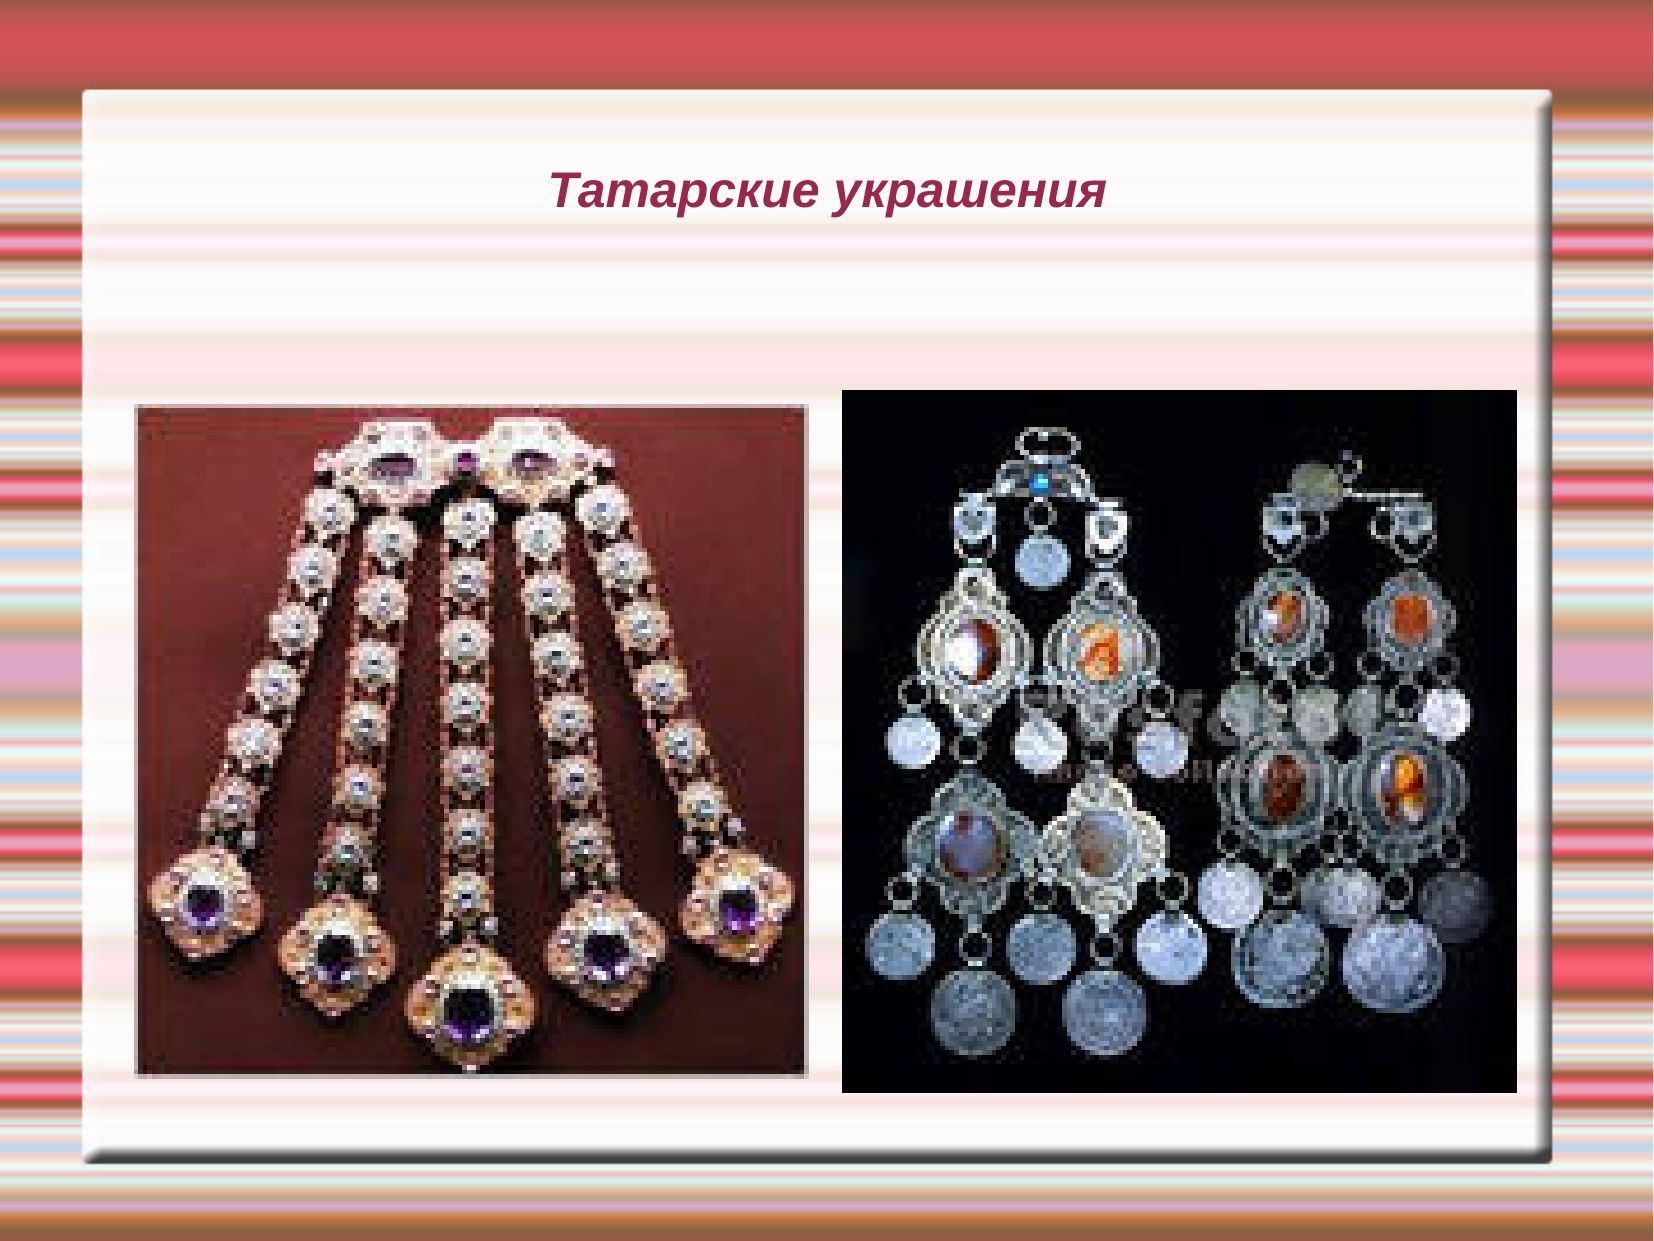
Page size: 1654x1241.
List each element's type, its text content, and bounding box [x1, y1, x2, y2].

title Татарские украшения [121, 114, 1534, 322]
picture [0, 0, 1654, 1241]
